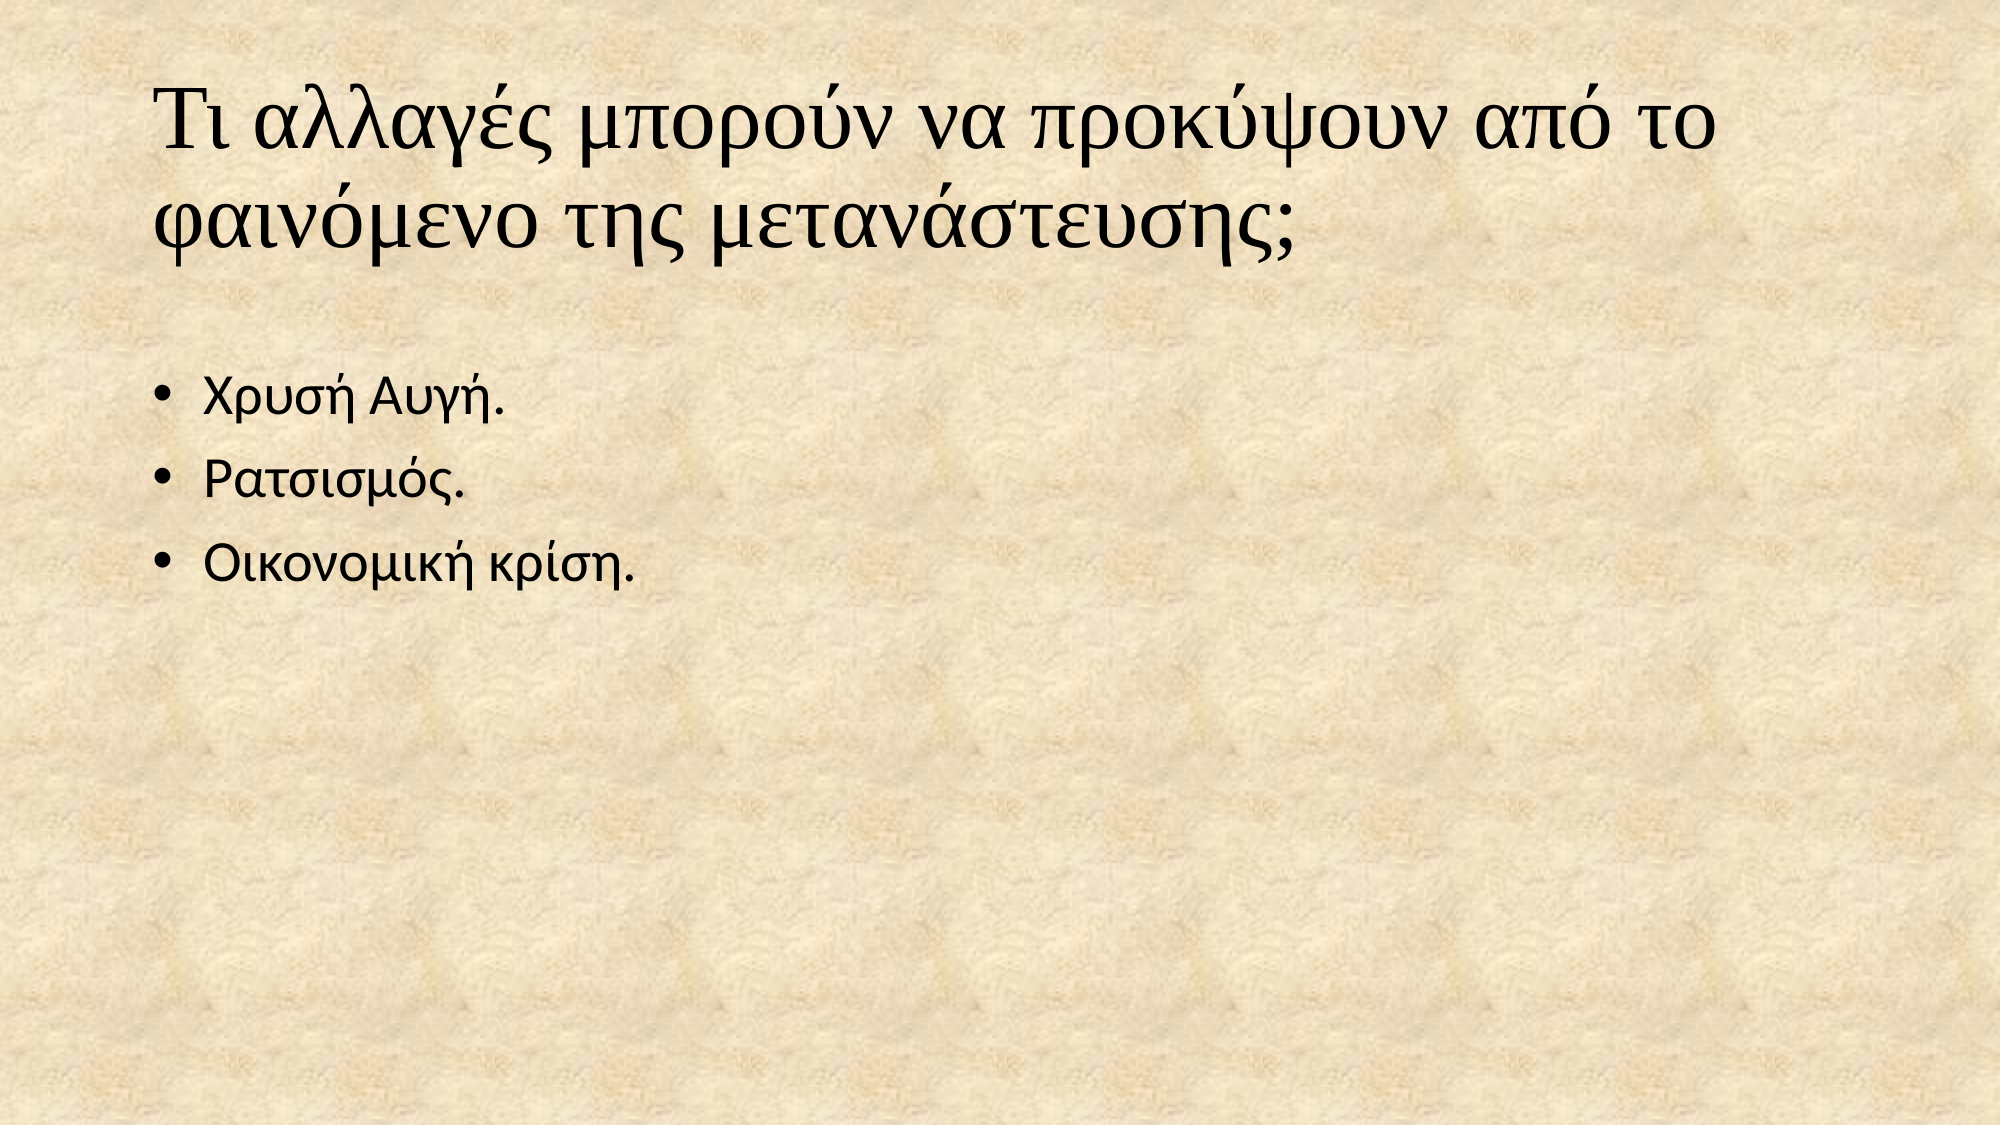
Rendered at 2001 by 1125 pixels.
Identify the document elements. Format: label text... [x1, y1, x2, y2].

title Τι αλλαγές μπορούν να προκύψουν από το φαινόμενο της μετανάστευσης; [137, 59, 1863, 278]
list Χρυσή Αυγή. Ρατσισμός. Οικονομική κρίση. [137, 356, 1863, 1071]
